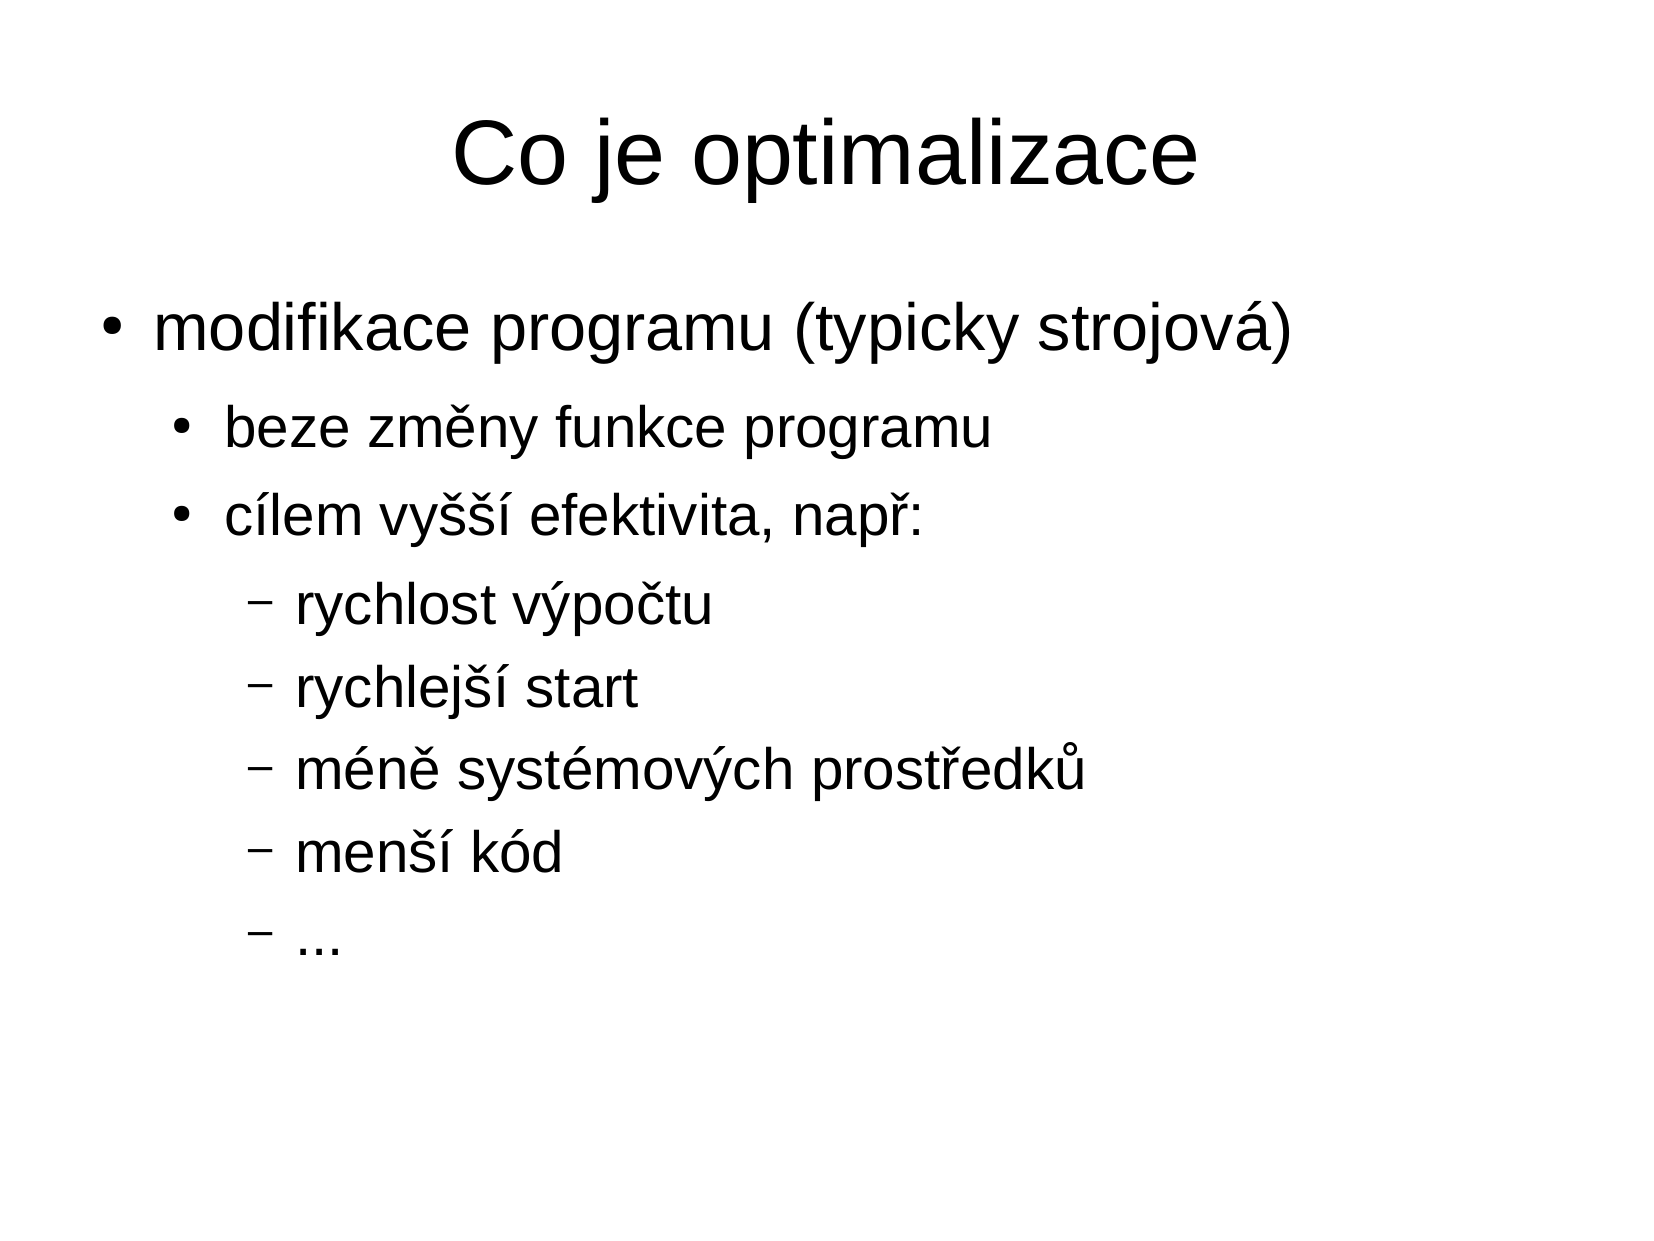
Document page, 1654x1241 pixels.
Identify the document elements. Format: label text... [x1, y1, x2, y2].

title Co je optimalizace [82, 56, 1571, 250]
list modifikace programu (typicky strojová) beze změny funkce programu cílem vyšší efektivita, např: rychlost výpočtu rychlejší start méně systémových prostředků menší kód ... [82, 290, 1571, 1094]
